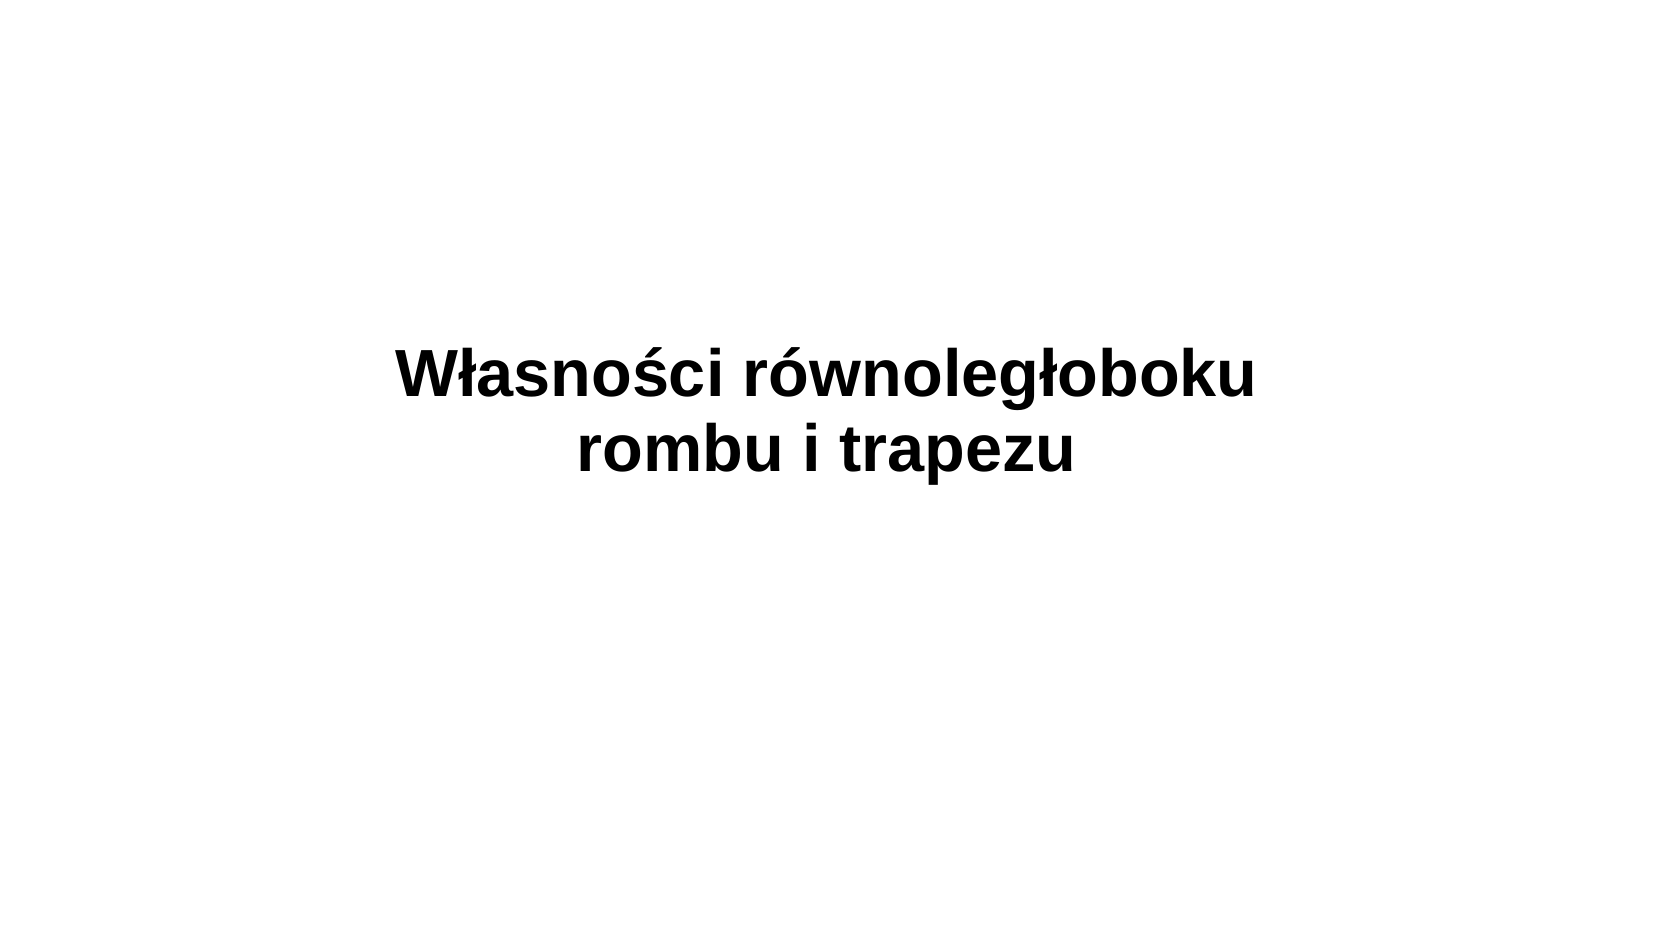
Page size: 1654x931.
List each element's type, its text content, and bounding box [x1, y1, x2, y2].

subtitle Własności równoległoboku rombu i trapezu [82, 140, 1571, 681]
